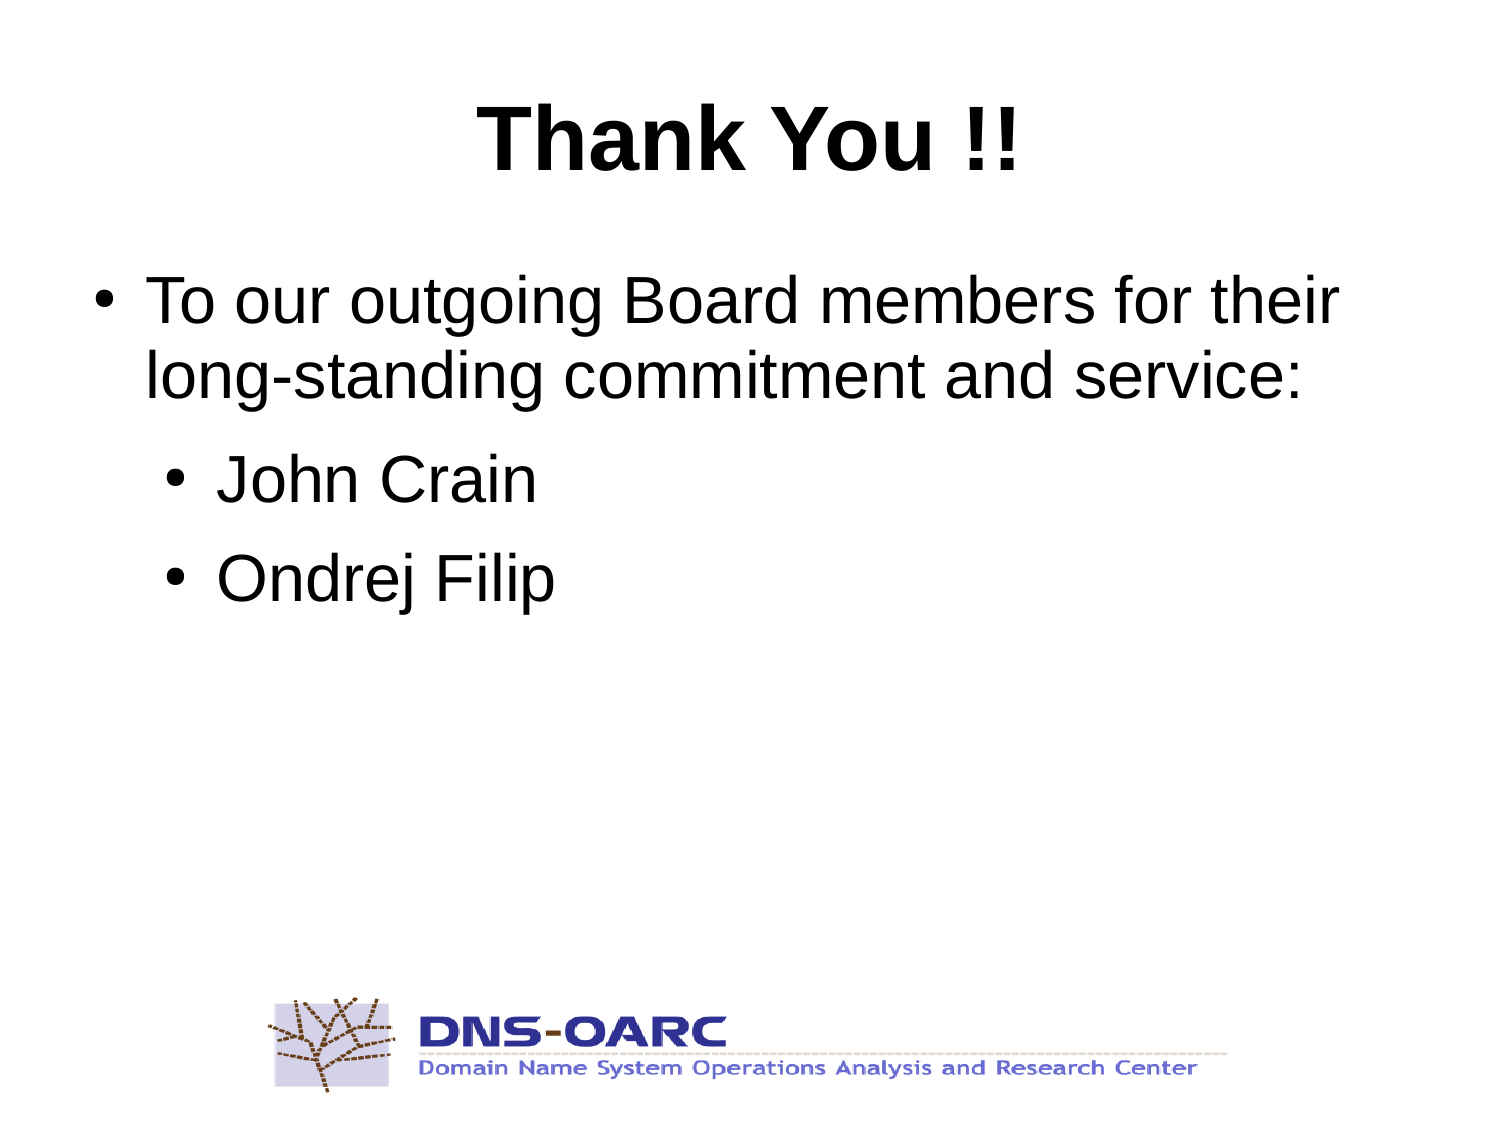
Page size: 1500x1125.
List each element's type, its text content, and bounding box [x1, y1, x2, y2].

title Thank You !! [75, 44, 1425, 233]
list To our outgoing Board members for their long-standing commitment and service: John Crain Ondrej Filip [75, 263, 1425, 916]
picture [214, 991, 1259, 1099]
